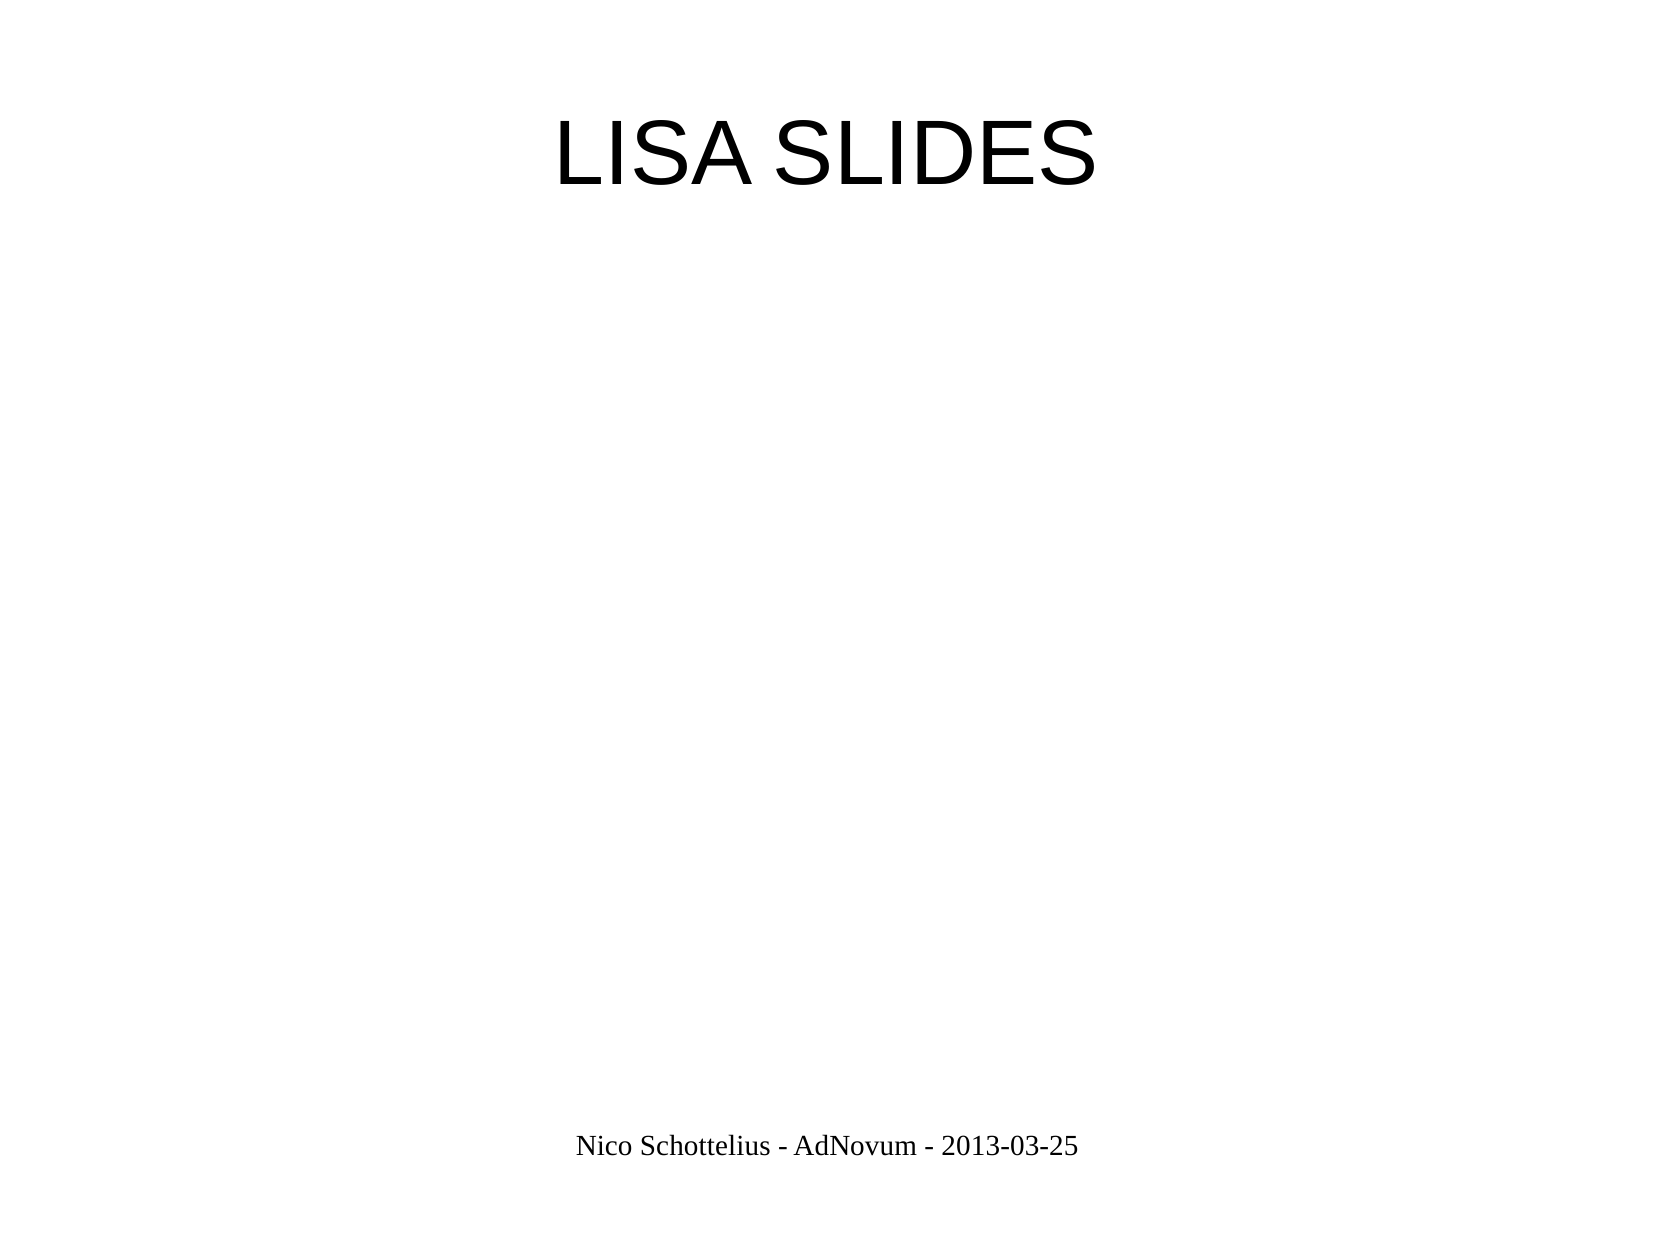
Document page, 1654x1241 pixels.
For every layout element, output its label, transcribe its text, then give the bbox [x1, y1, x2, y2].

title LISA SLIDES [82, 49, 1571, 257]
